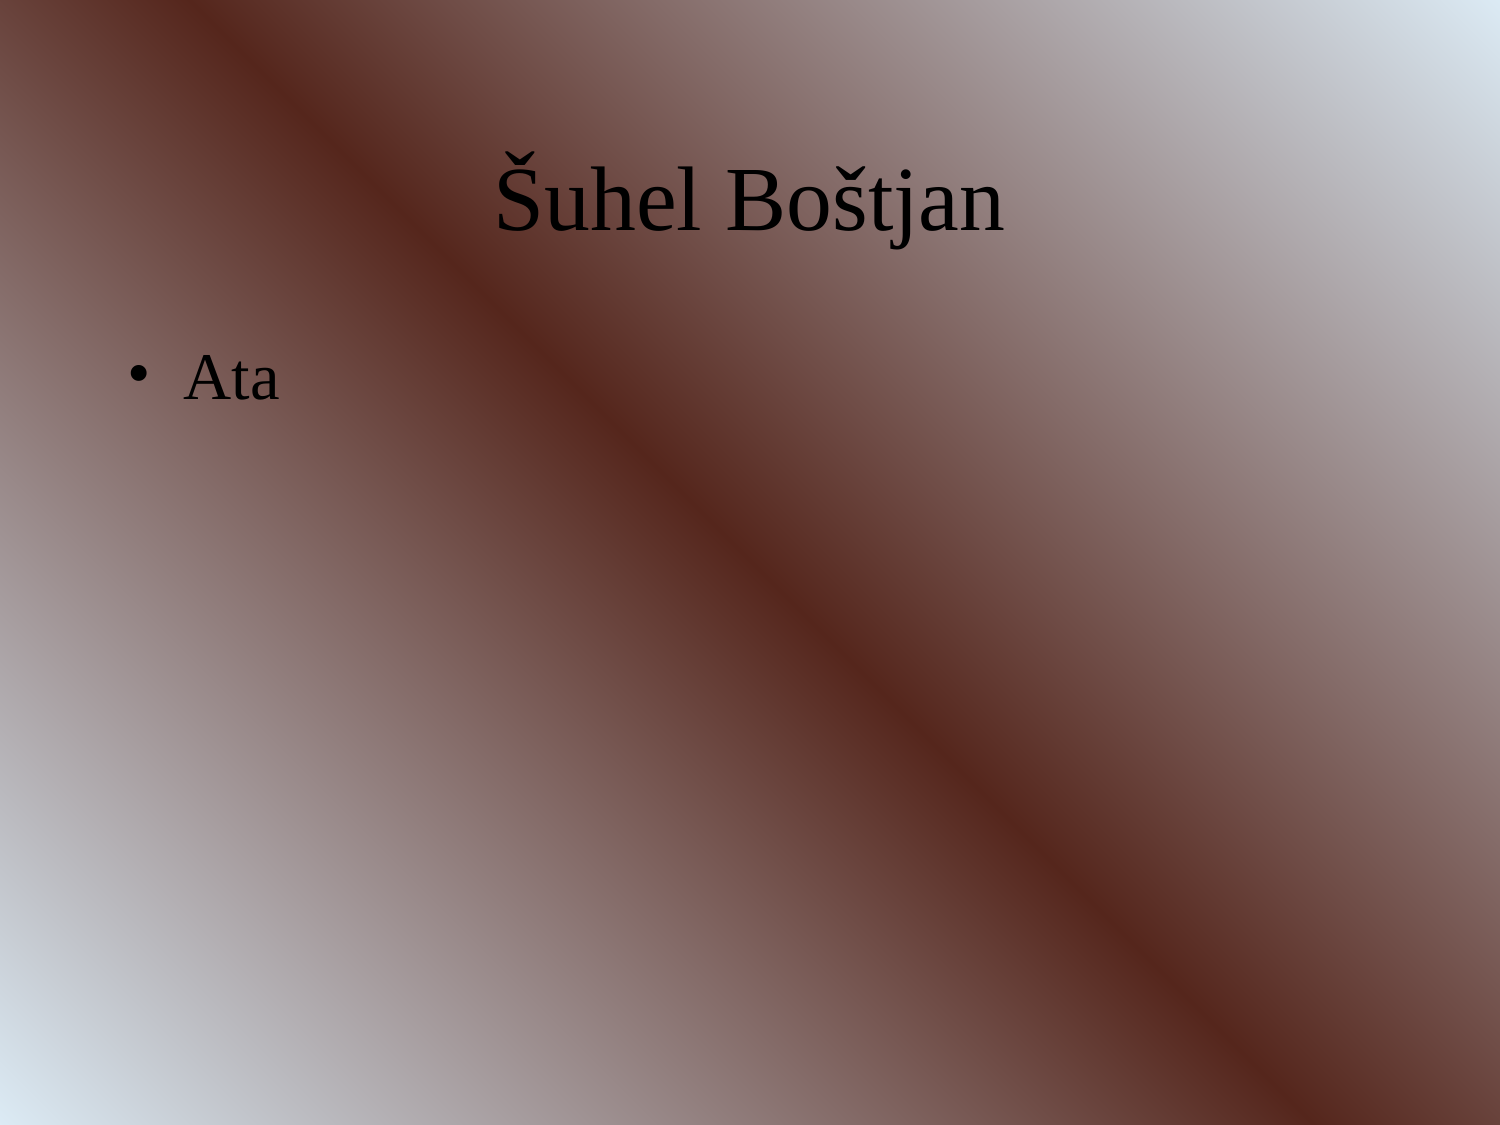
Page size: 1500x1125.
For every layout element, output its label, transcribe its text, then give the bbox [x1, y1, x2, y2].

list Ata [112, 324, 1388, 1000]
title Šuhel Boštjan [112, 99, 1388, 288]
